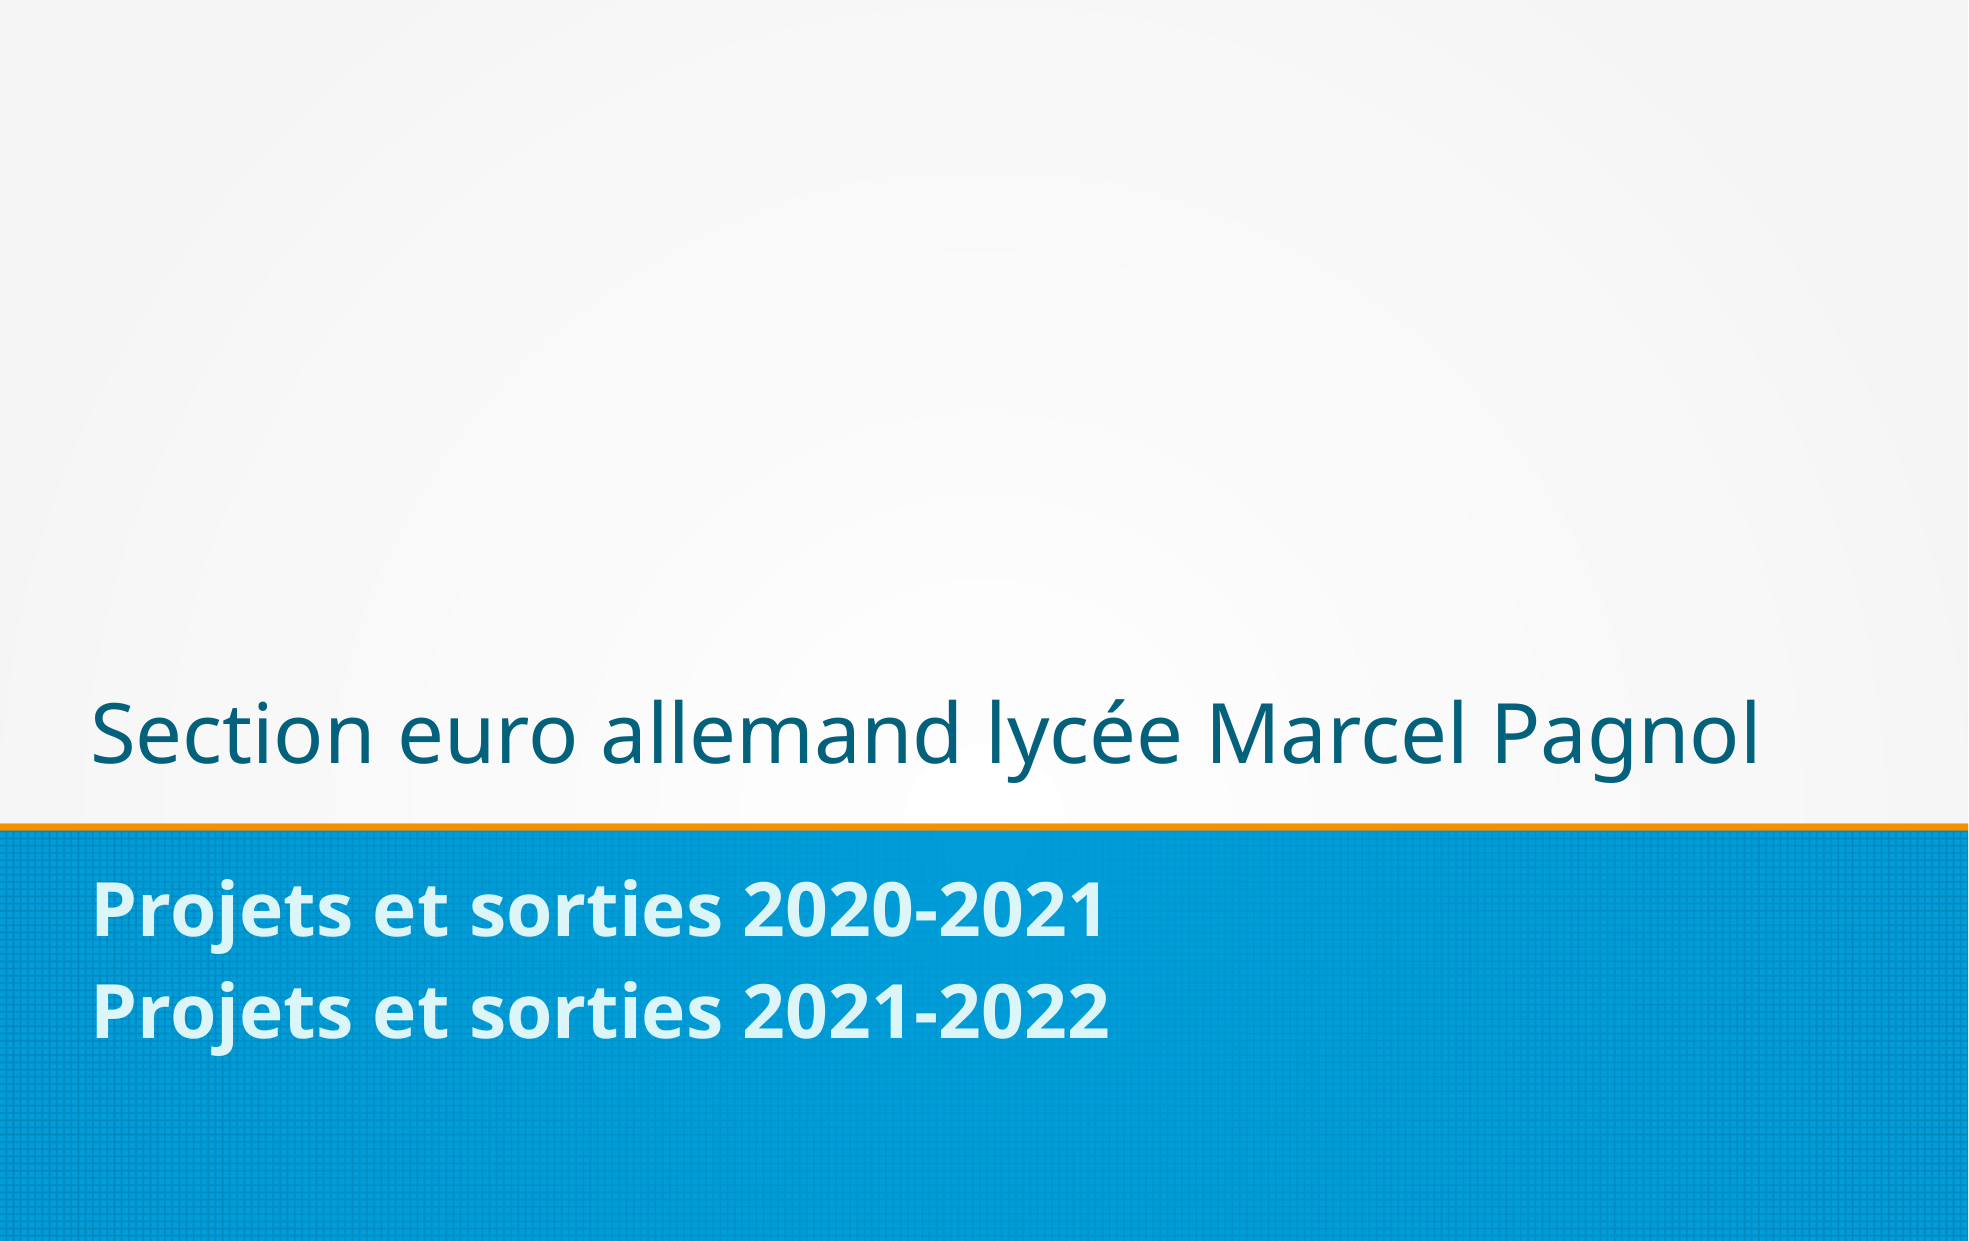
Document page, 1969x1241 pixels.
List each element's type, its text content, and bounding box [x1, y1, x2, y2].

subtitle Projets et sorties 2020-2021 Projets et sorties 2021-2022 [90, 855, 1861, 1111]
title Section euro allemand lycée Marcel Pagnol [90, 49, 1862, 781]
